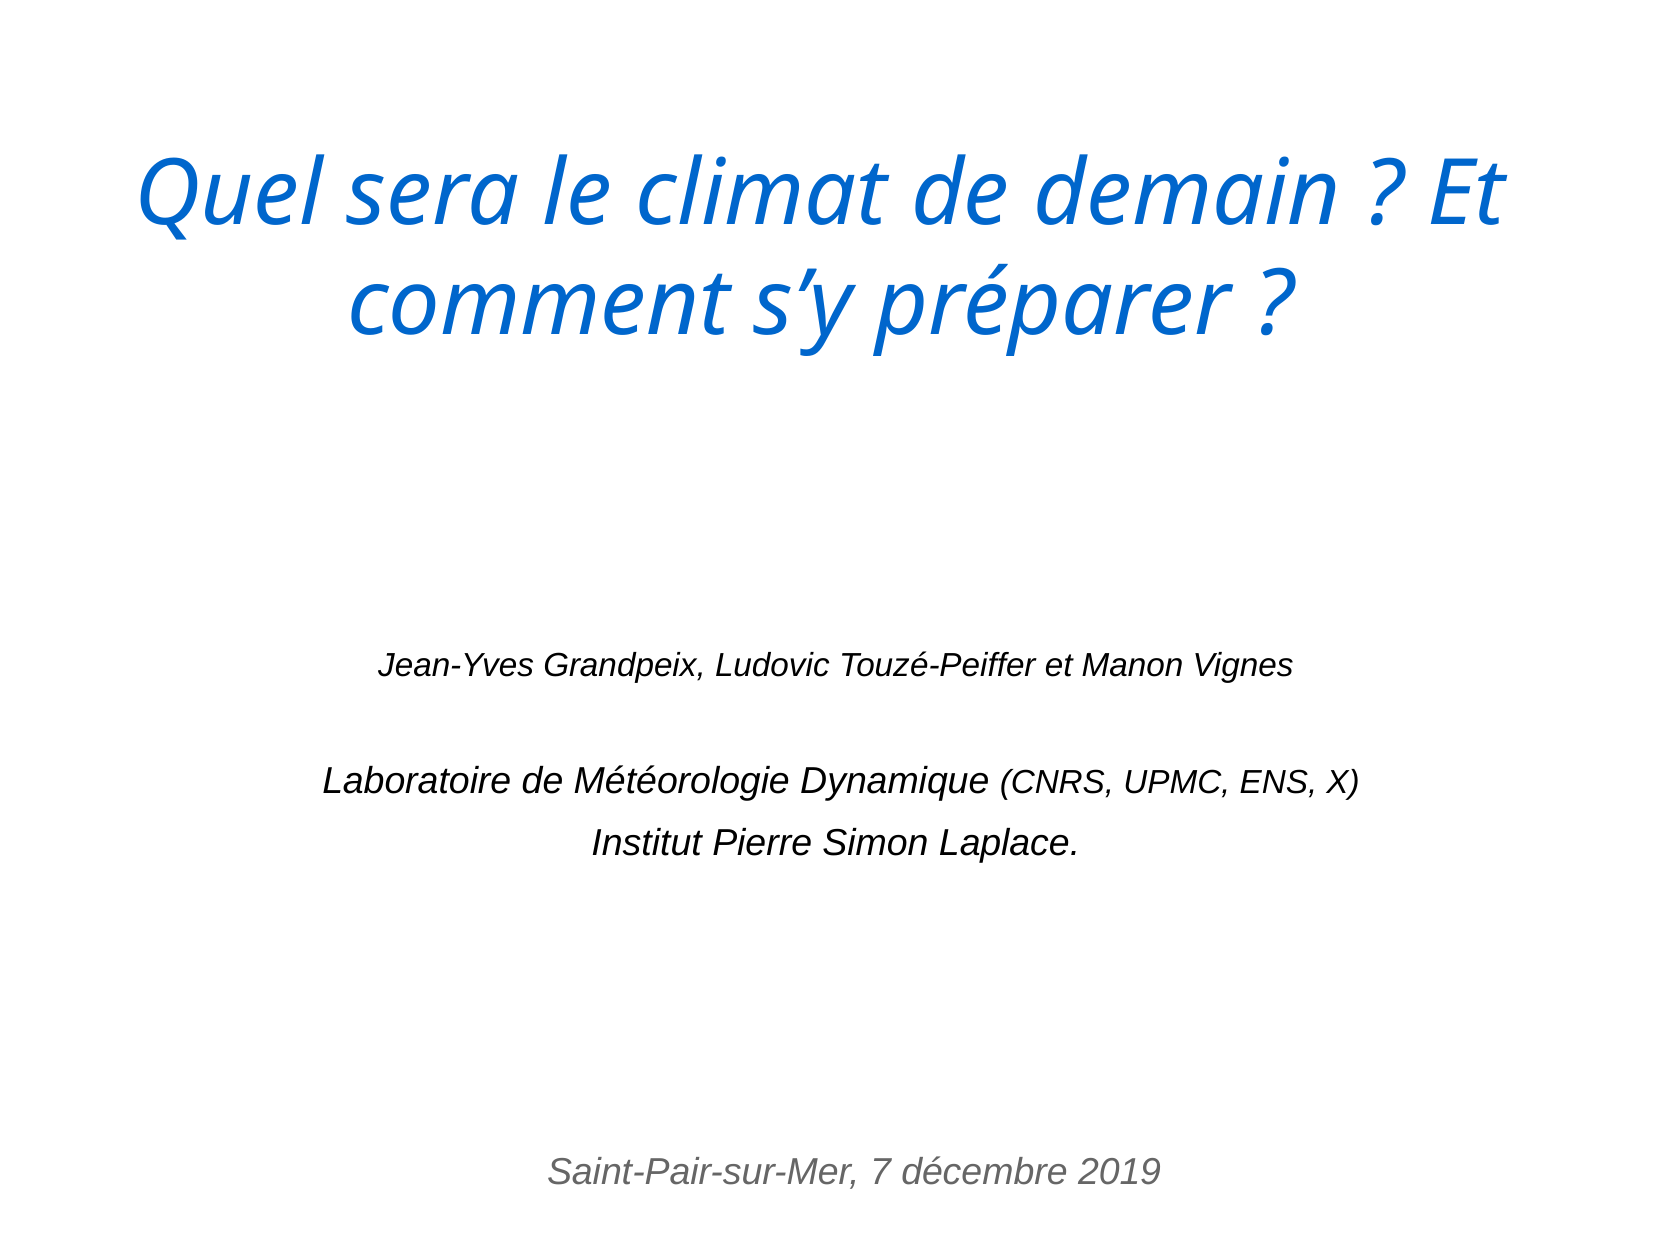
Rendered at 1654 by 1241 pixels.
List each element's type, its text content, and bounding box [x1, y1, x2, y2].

text_box Quel sera le climat de demain ? Et comment s’y préparer ? [78, 125, 1564, 471]
text_box Saint-Pair-sur-Mer, 7 décembre 2019 [94, 1143, 1614, 1201]
text_box Jean-Yves Grandpeix, Ludovic Touzé-Peiffer et Manon Vignes Laboratoire de Météorologie Dynamique (CNRS, UPMC, ENS, X) Institut Pierre Simon Laplace. [165, 635, 1518, 940]
